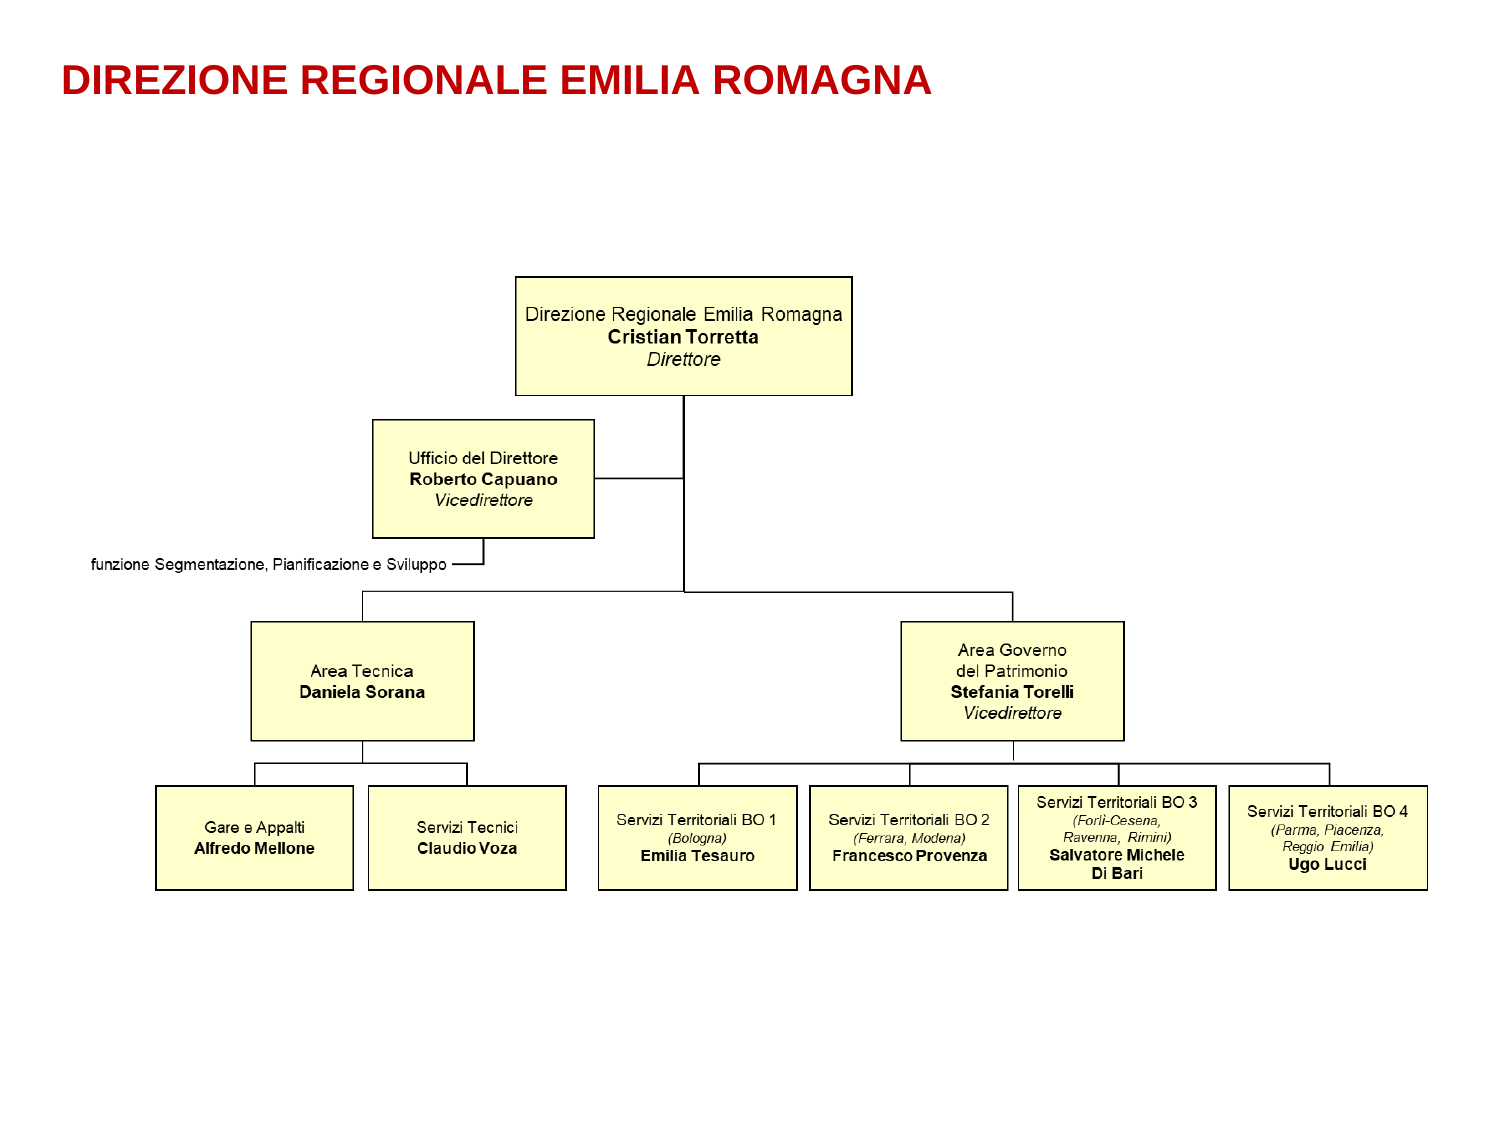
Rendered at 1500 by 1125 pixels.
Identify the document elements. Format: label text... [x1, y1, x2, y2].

text_box DIREZIONE REGIONALE EMILIA ROMAGNA [46, 45, 1387, 128]
picture [25, 276, 1428, 892]
